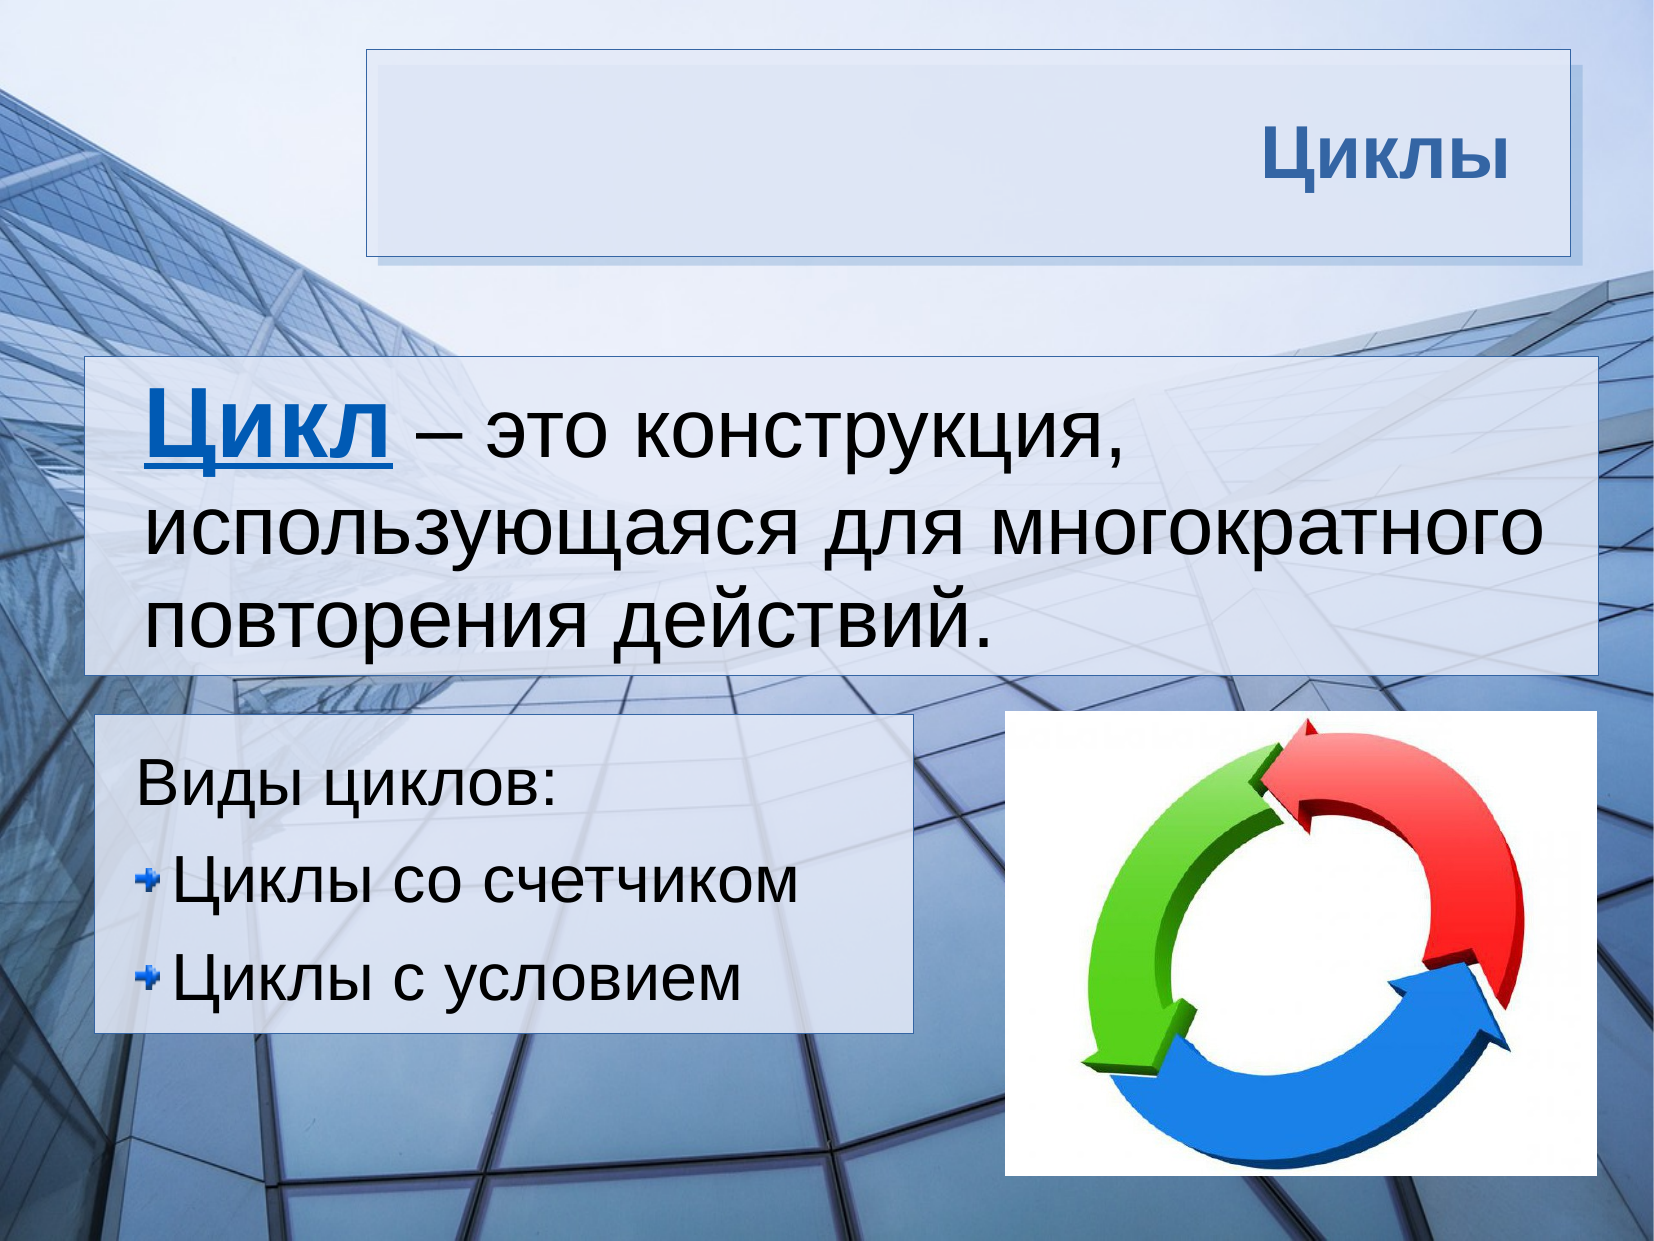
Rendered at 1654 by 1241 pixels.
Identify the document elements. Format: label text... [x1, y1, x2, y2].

text_box Виды циклов: Циклы со счетчиком Циклы с условием [94, 714, 914, 1034]
text_box [377, 64, 1583, 266]
text_box Цикл – это конструкция, использующаяся для многократного повторения действий. [84, 356, 1599, 676]
picture [0, 0, 1654, 1241]
title Циклы [366, 49, 1571, 257]
